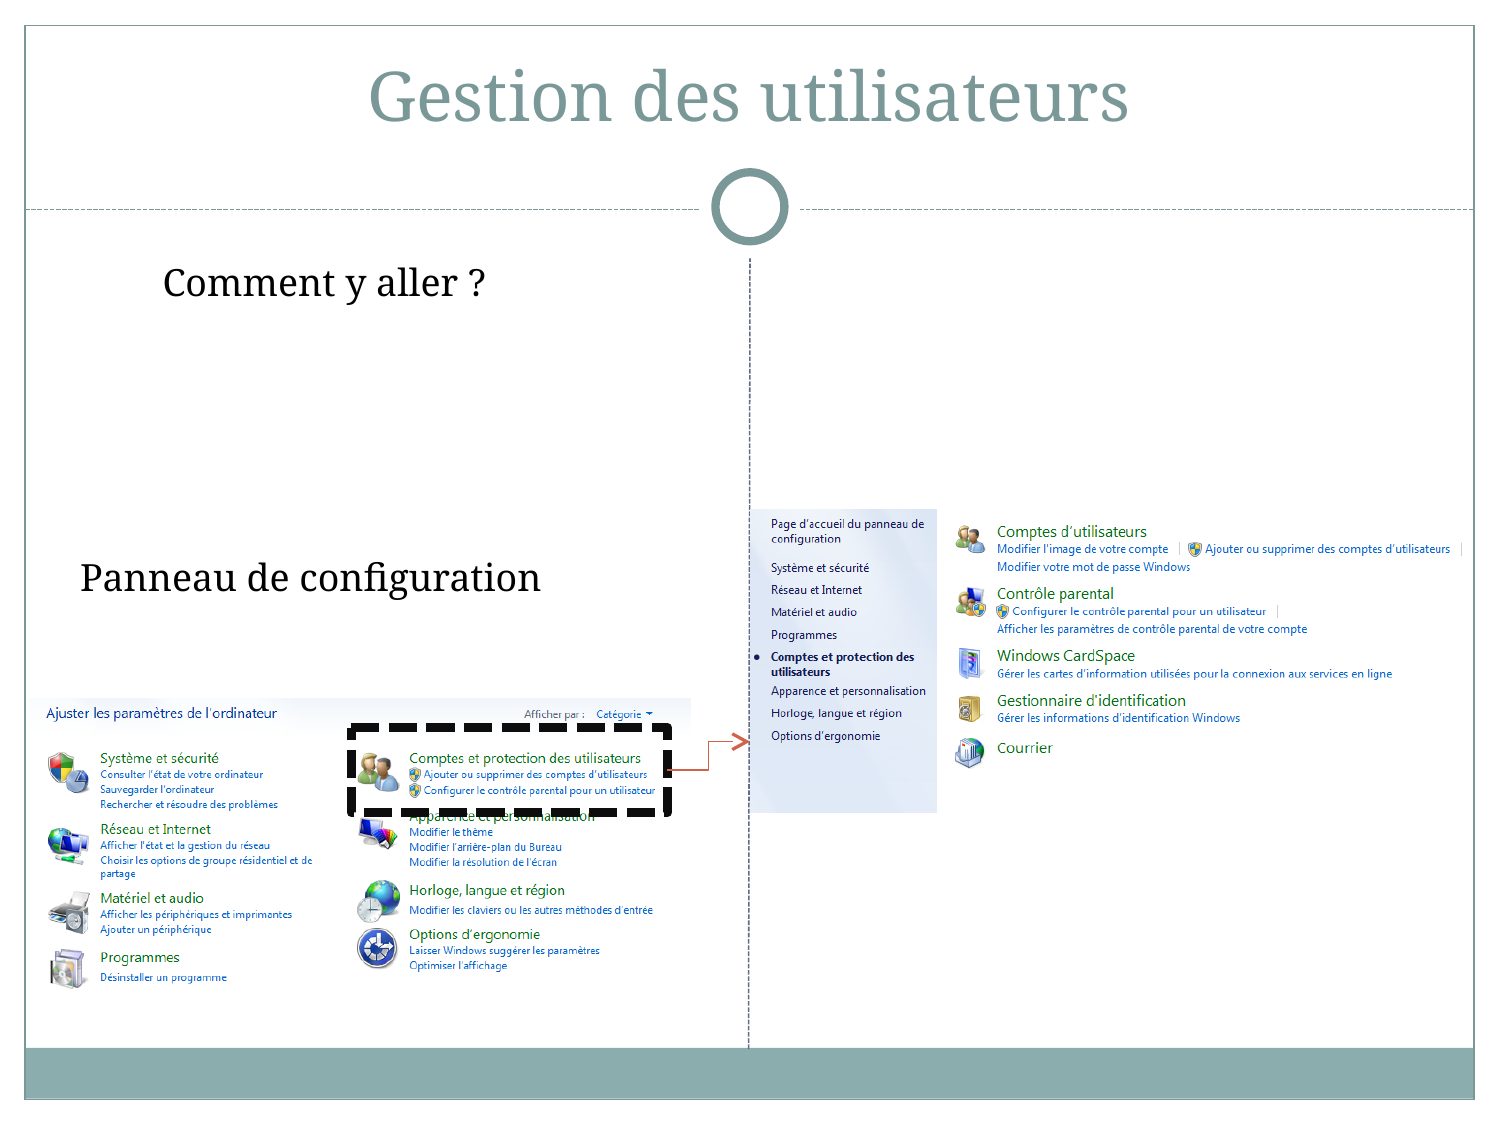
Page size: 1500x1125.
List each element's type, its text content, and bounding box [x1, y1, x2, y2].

picture [750, 509, 1469, 813]
picture [28, 698, 691, 1039]
text_box Comment y aller ? [147, 243, 1500, 312]
text_box Panneau de configuration [64, 538, 691, 607]
title Gestion des utilisateurs [49, 37, 1450, 248]
